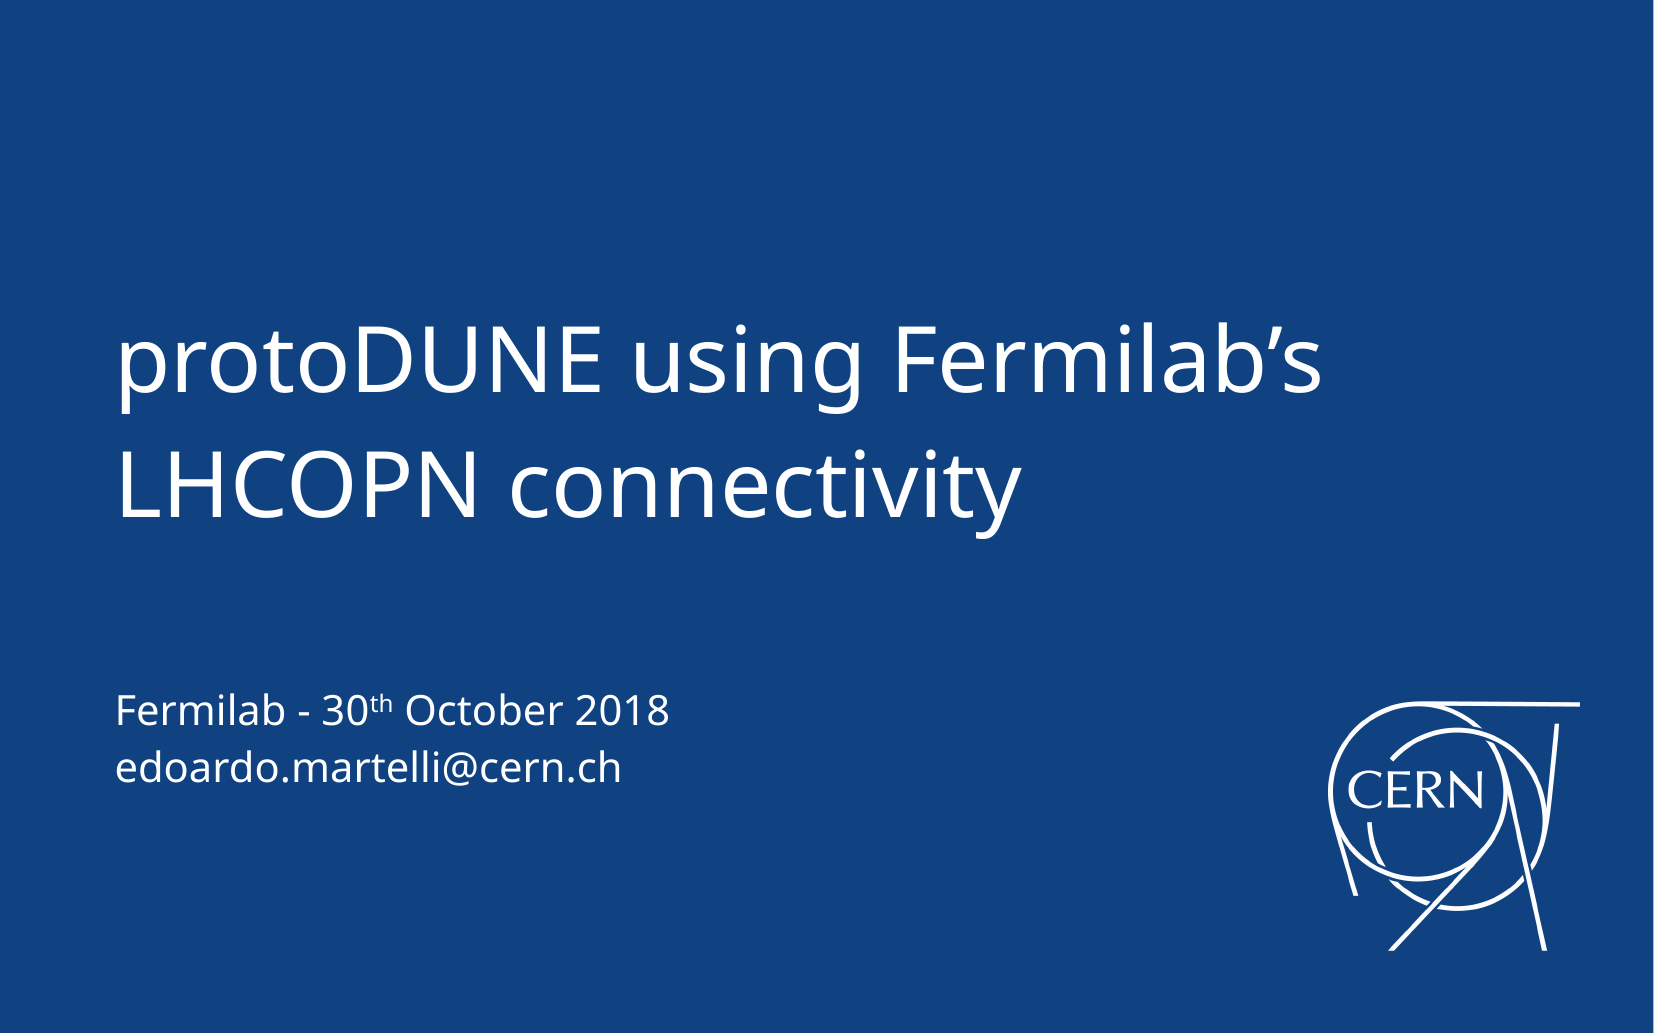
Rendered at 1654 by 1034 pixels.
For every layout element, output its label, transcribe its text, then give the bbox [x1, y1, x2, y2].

picture [1328, 848, 1580, 952]
title protoDUNE using Fermilab’s LHCOPN connectivity Fermilab - 30th October 2018 edoardo.martelli@cern.ch [114, 241, 1630, 848]
